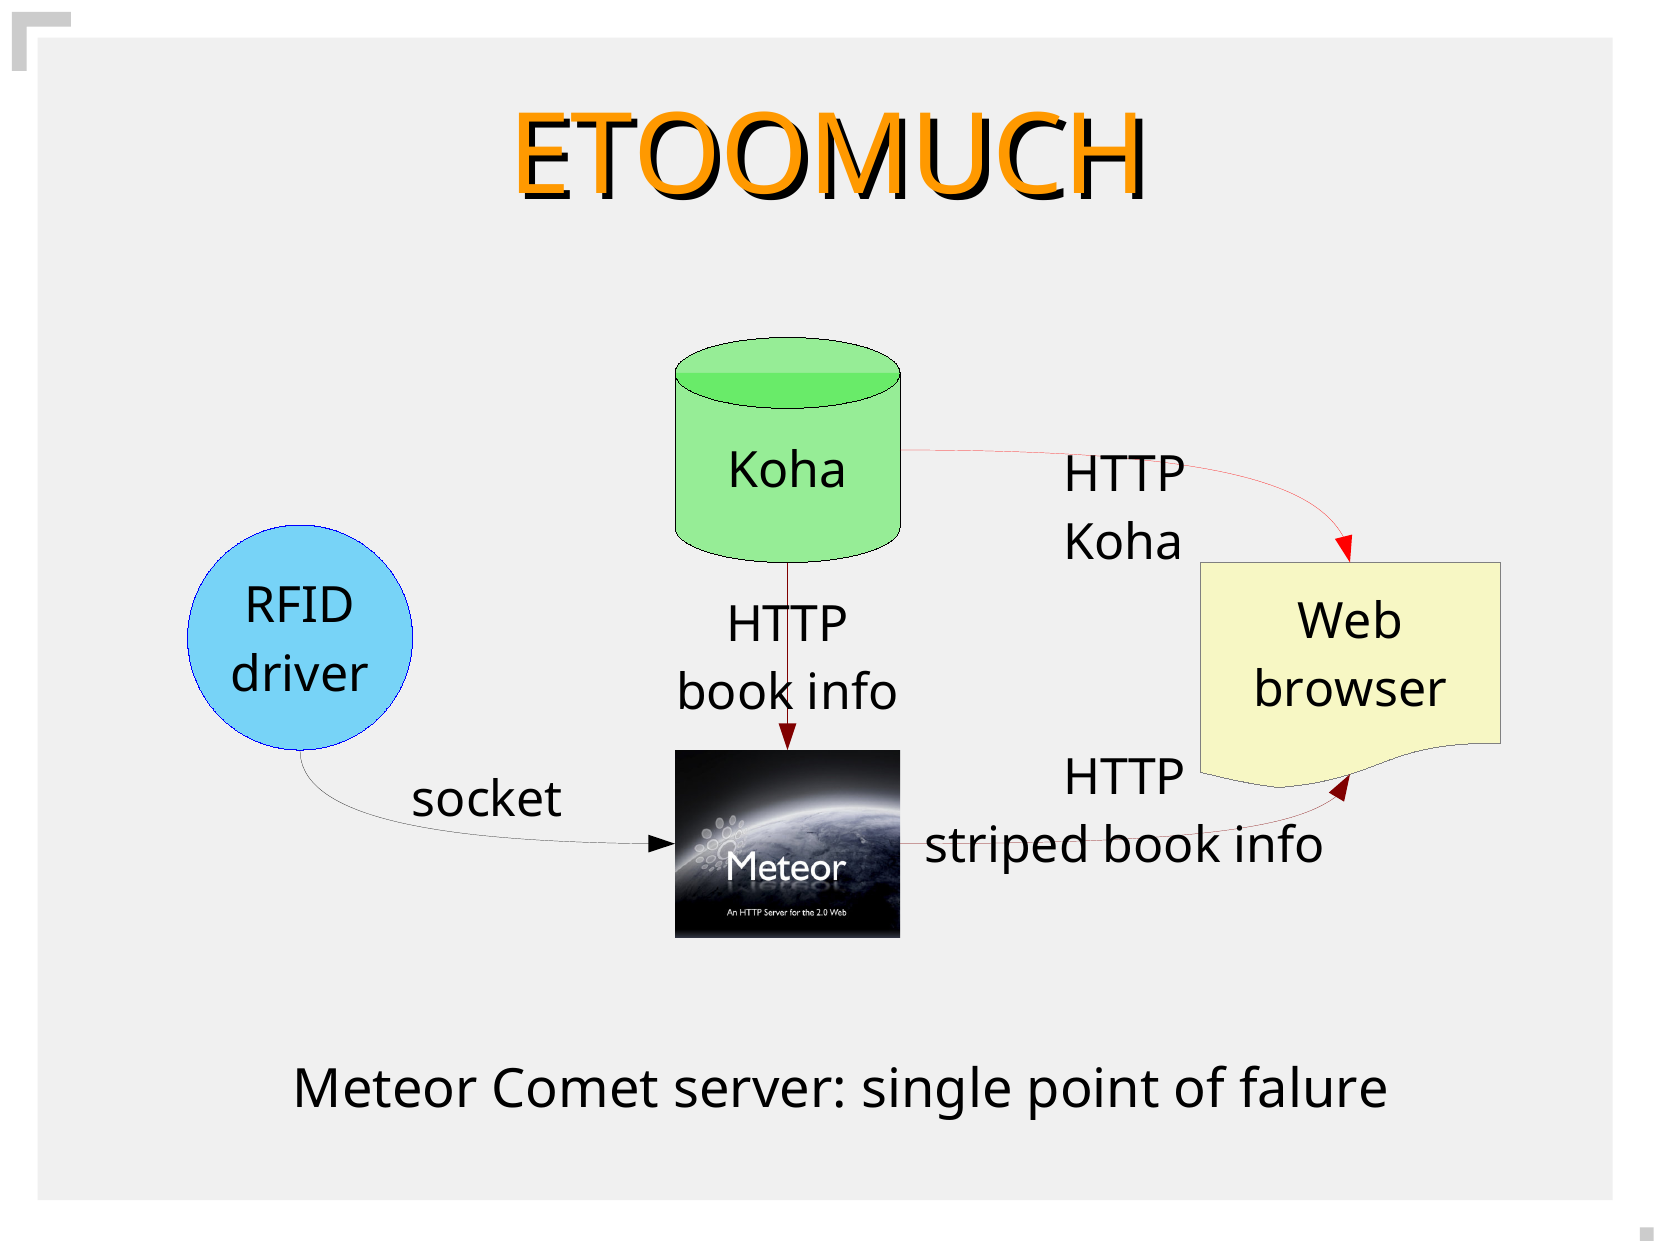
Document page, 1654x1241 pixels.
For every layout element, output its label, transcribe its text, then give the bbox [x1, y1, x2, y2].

picture [675, 750, 901, 938]
text_box Koha [675, 337, 901, 563]
text_box Web browser [1200, 562, 1501, 788]
title ETOOMUCH [121, 46, 1534, 254]
list Meteor Comet server: single point of falure [121, 1050, 1561, 1132]
text_box RFID driver [187, 525, 413, 751]
